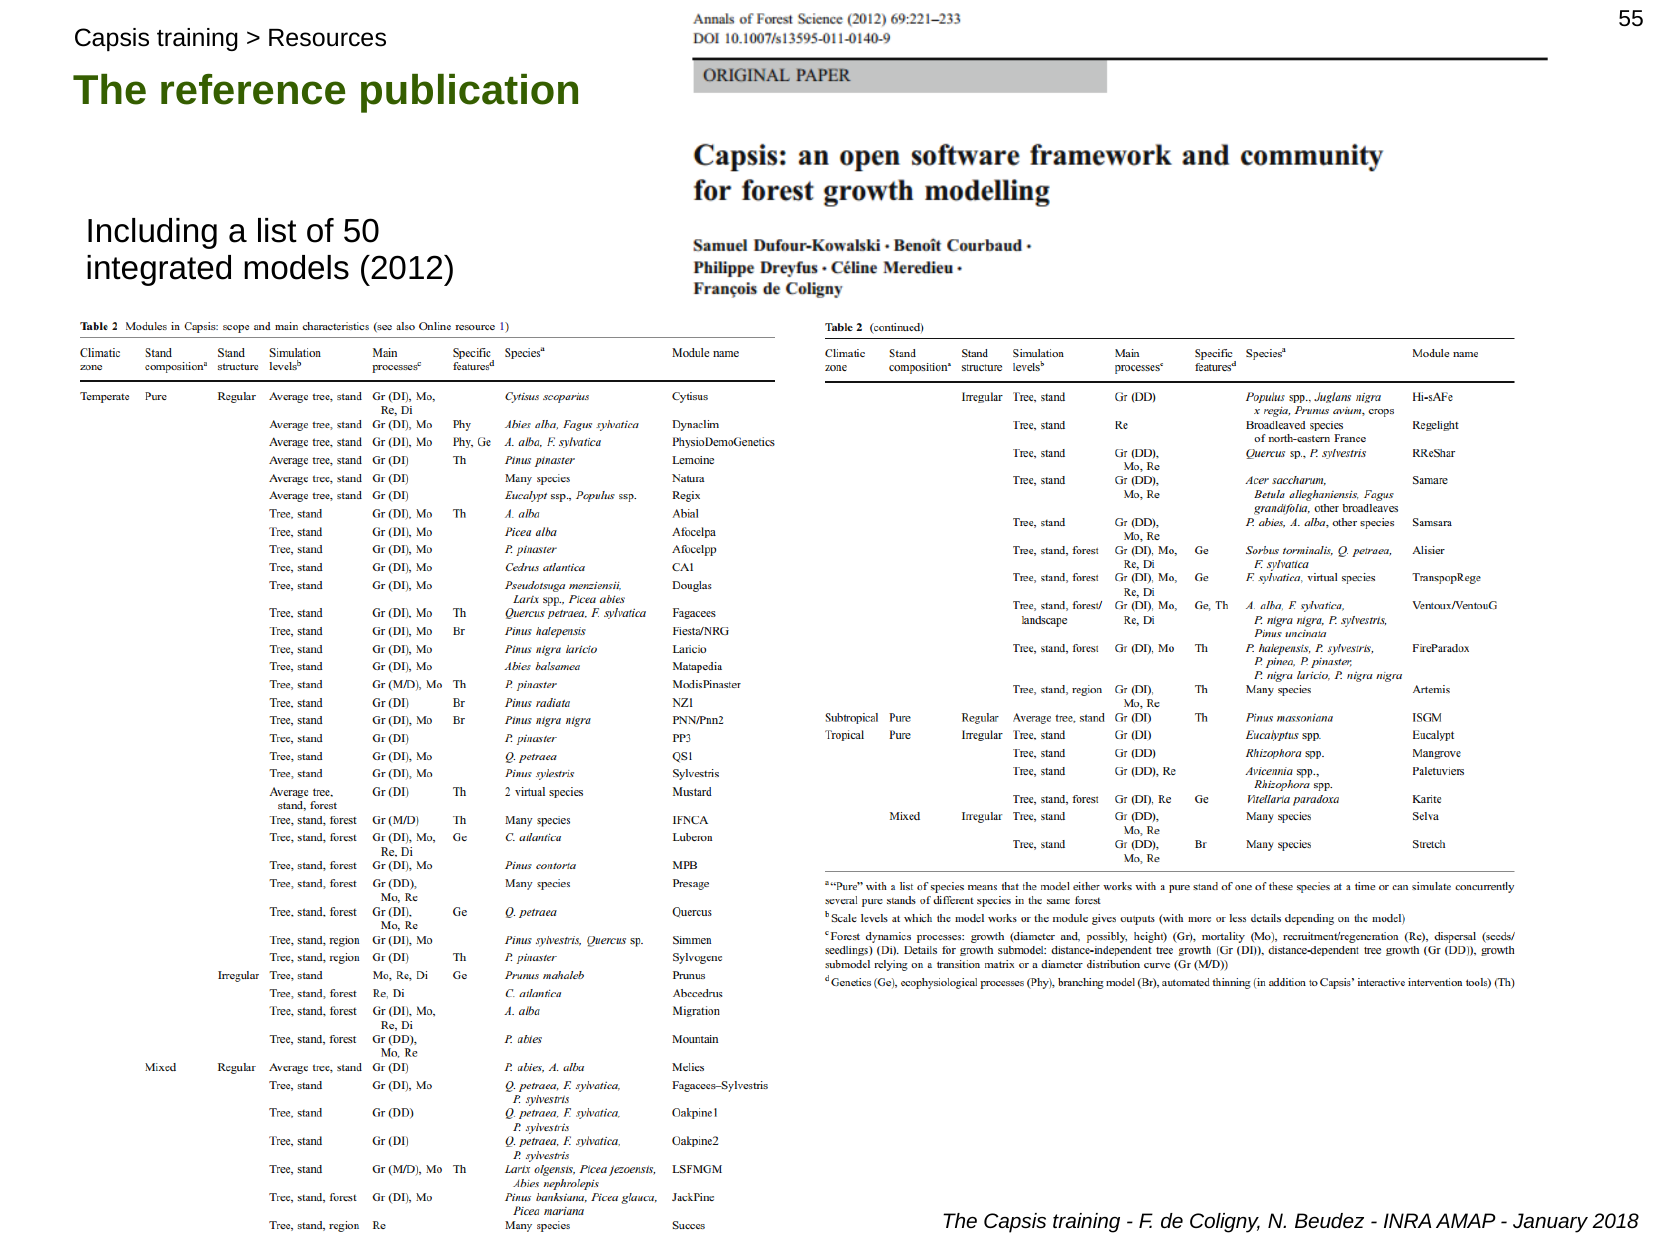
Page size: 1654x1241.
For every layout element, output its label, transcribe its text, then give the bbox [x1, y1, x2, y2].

text_box Including a list of 50 integrated models (2012) [70, 205, 567, 296]
picture [76, 0, 1583, 1202]
text_box The Capsis training - F. de Coligny, N. Beudez - INRA AMAP - January 2018 [0, 1202, 1654, 1241]
text_box Capsis training > Resources [59, 16, 673, 60]
text_box The reference publication [58, 59, 673, 122]
